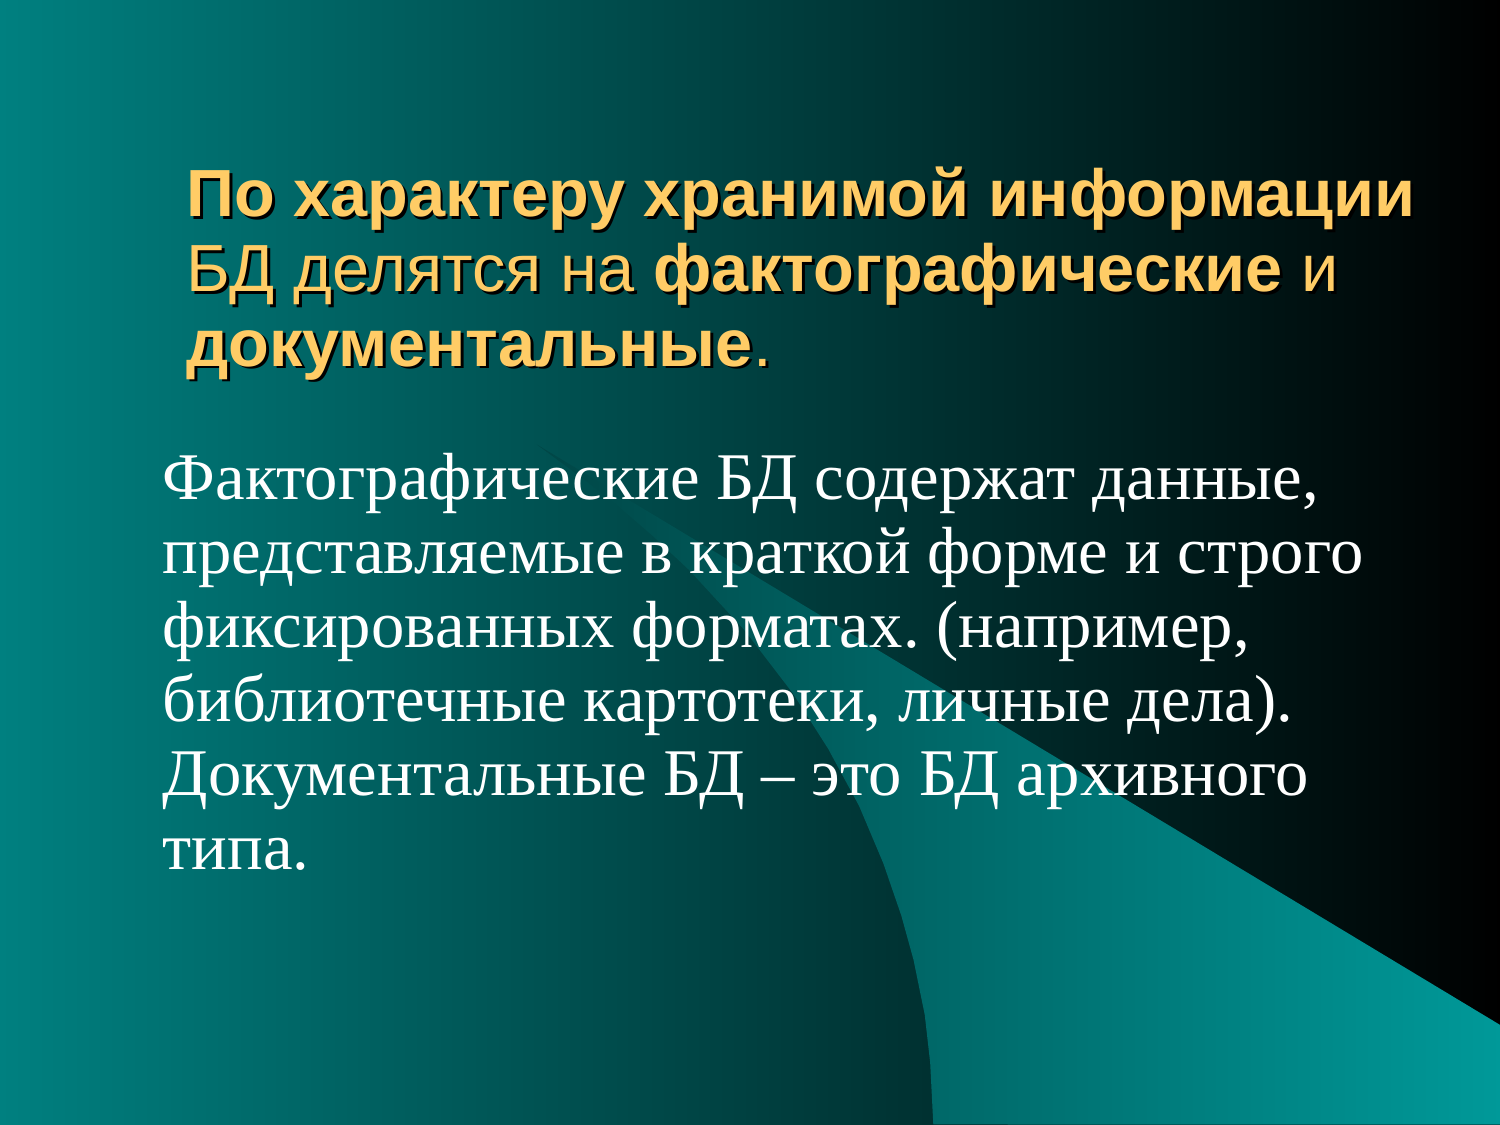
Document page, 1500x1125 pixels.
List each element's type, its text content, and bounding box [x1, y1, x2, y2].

subtitle Фактографические БД содержат данные, представляемые в краткой форме и строго фиксированных форматах. (например, библиотечные картотеки, личные дела). Документальные БД – это БД архивного типа. [147, 432, 1400, 1088]
title По характеру хранимой информации БД делятся на фактографические и документальные. [171, 42, 1447, 538]
